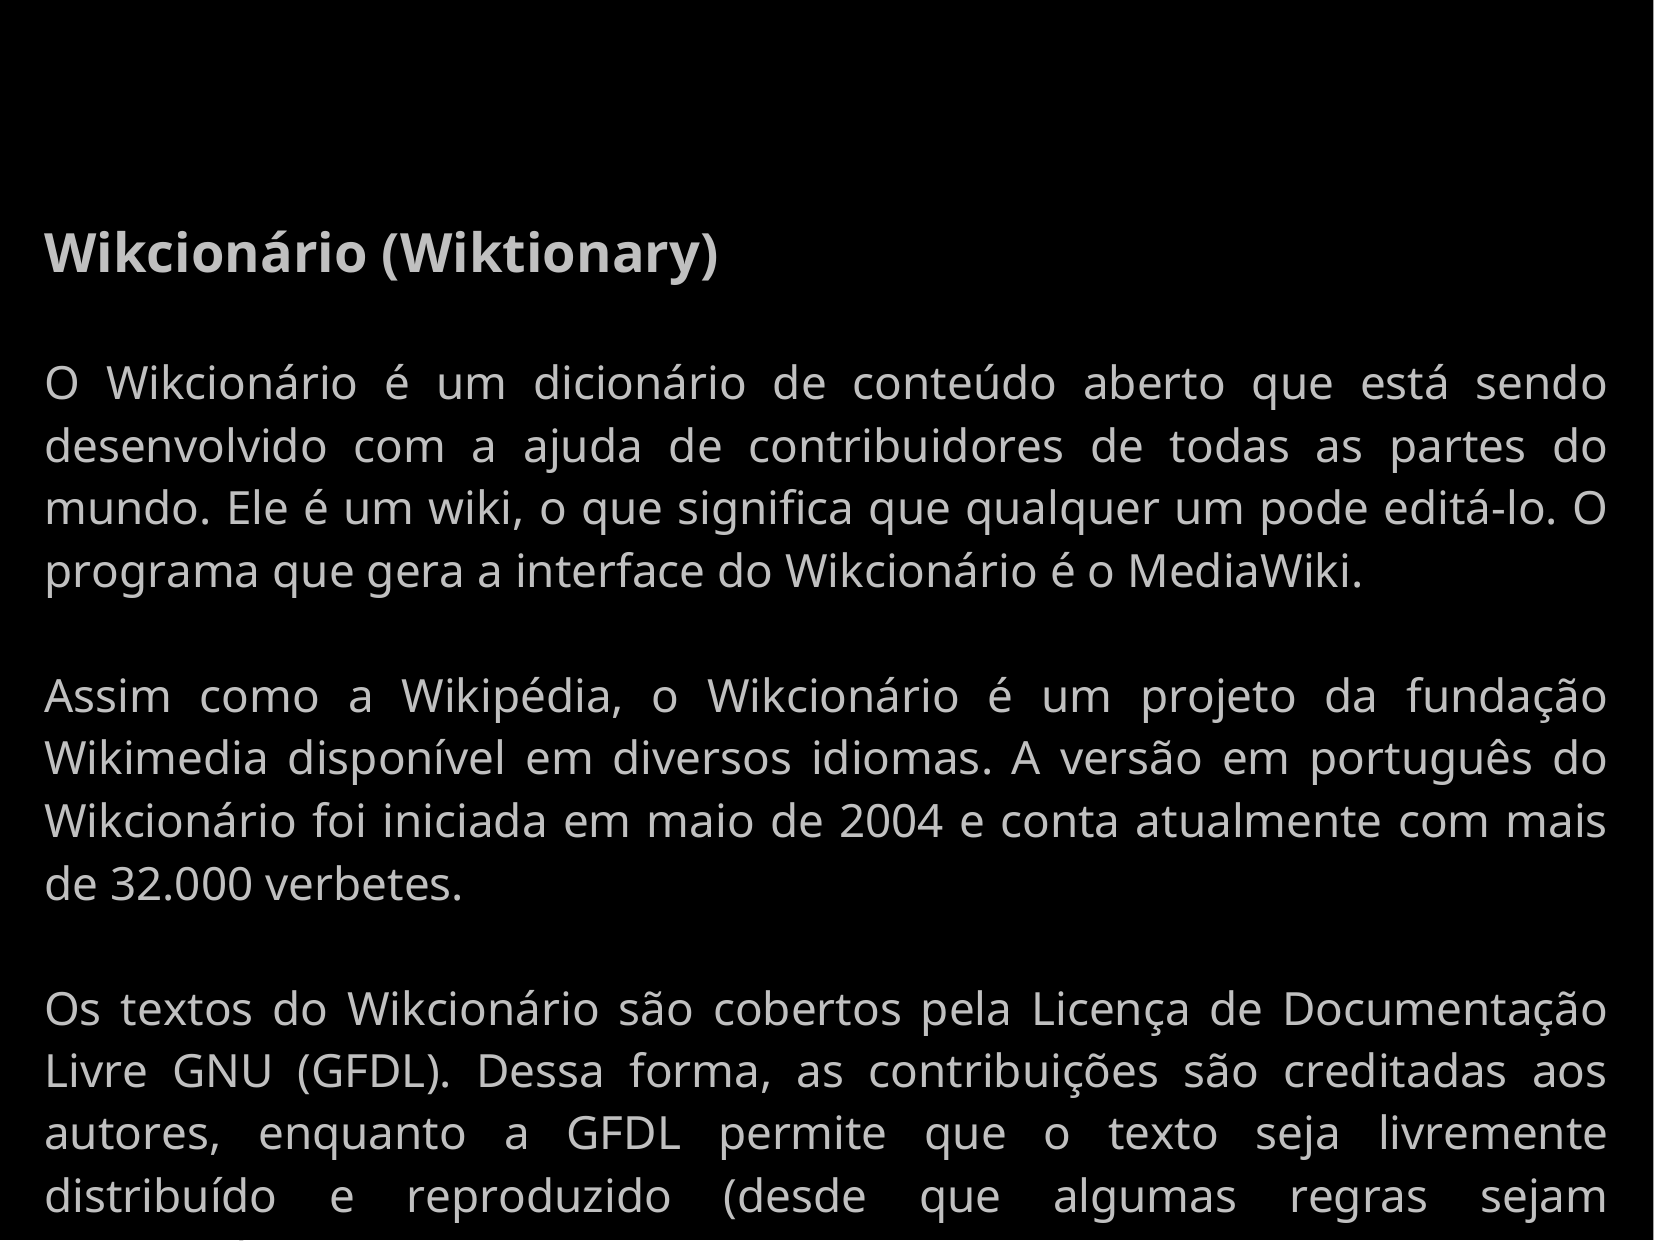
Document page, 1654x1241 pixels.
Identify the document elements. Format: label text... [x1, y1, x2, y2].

text_box Wikcionário (Wiktionary) O Wikcionário é um dicionário de conteúdo aberto que está sendo desenvolvido com a ajuda de contribuidores de todas as partes do mundo. Ele é um wiki, o que significa que qualquer um pode editá-lo. O programa que gera a interface do Wikcionário é o MediaWiki. Assim como a Wikipédia, o Wikcionário é um projeto da fundação Wikimedia disponível em diversos idiomas. A versão em português do Wikcionário foi iniciada em maio de 2004 e conta atualmente com mais de 32.000 verbetes. Os textos do Wikcionário são cobertos pela Licença de Documentação Livre GNU (GFDL). Dessa forma, as contribuições são creditadas aos autores, enquanto a GFDL permite que o texto seja livremente distribuído e reproduzido (desde que algumas regras sejam respeitadas). [29, 206, 1625, 1241]
